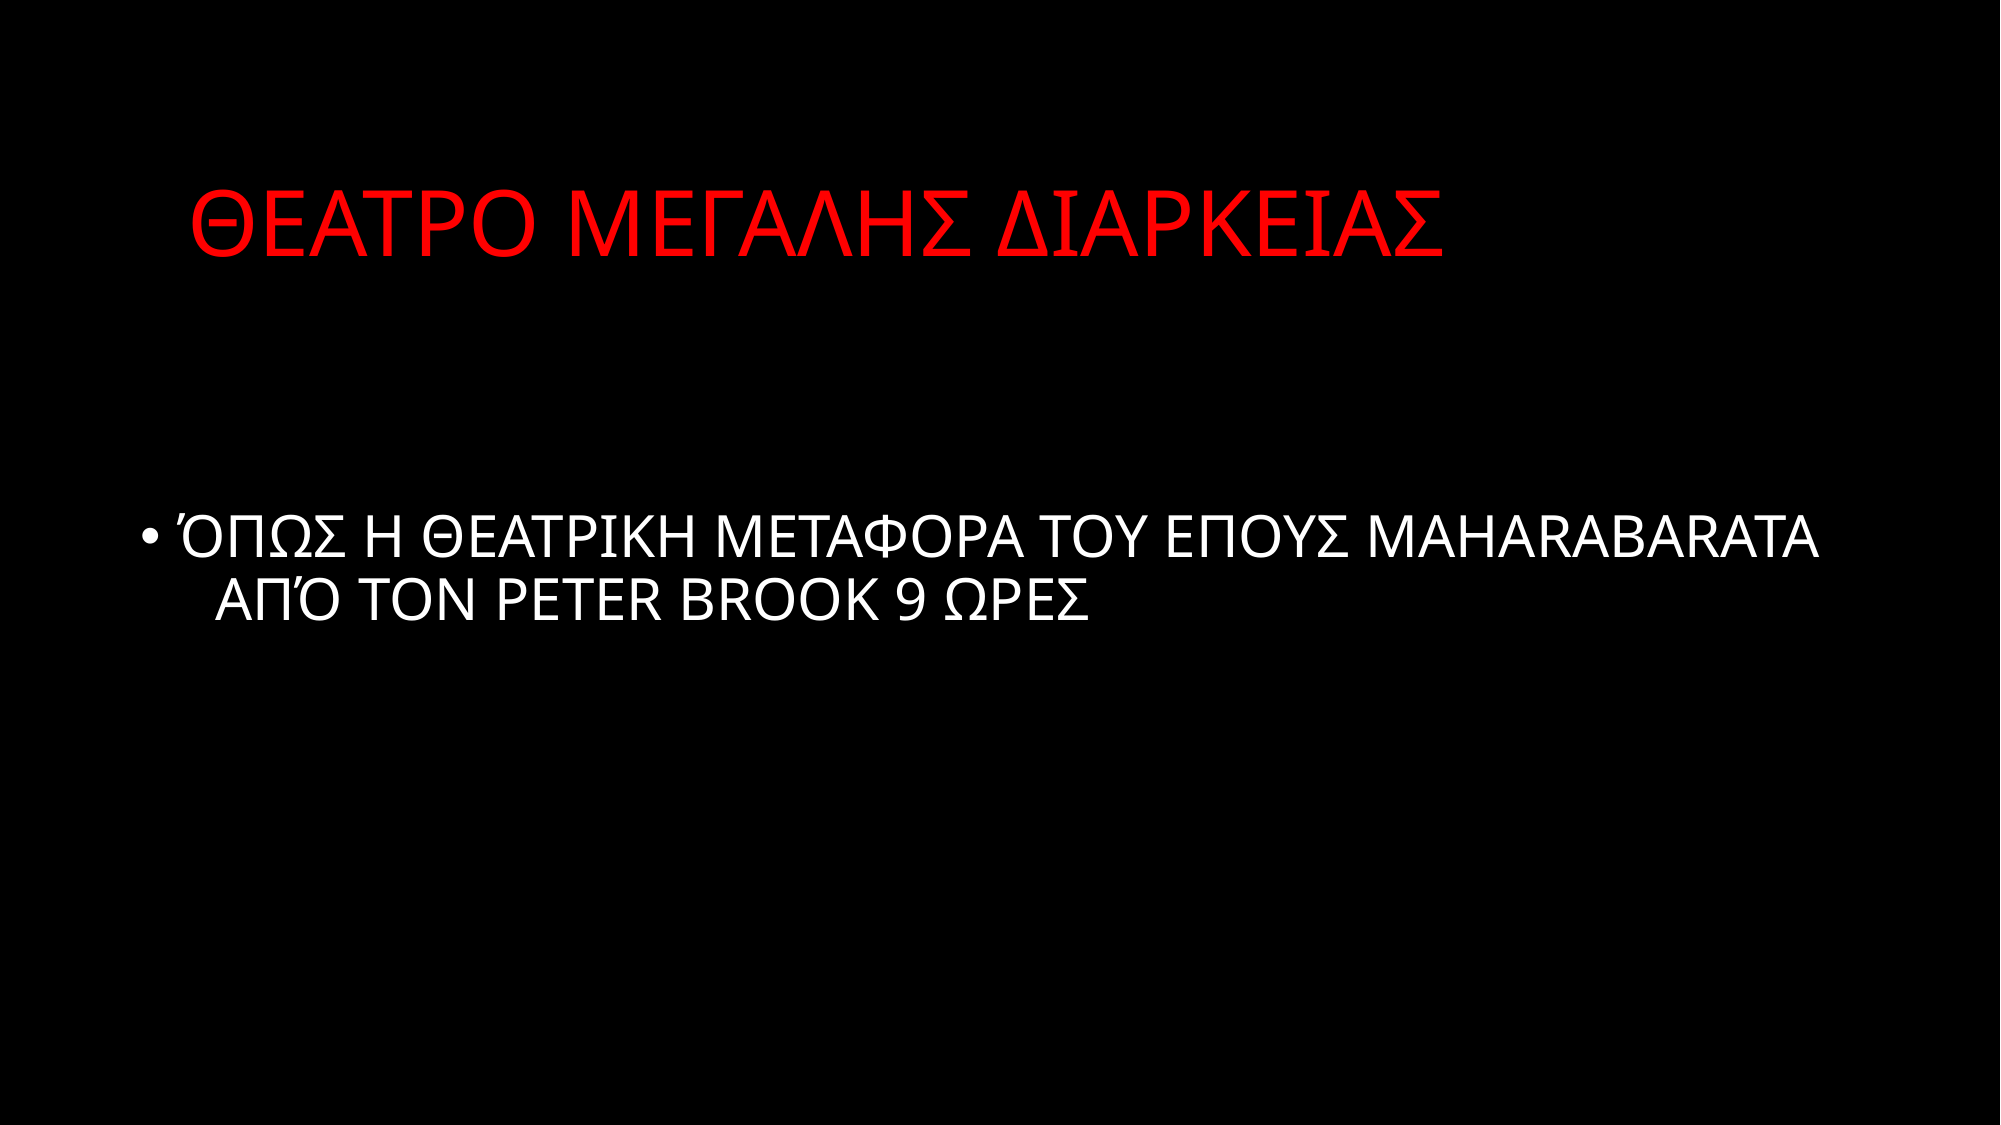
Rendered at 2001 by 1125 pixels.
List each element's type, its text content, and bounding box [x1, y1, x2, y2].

list ΌΠΩΣ Η ΘΕΑΤΡΙΚΗ ΜΕΤΑΦΟΡΑ ΤΟΥ ΕΠΟΥΣ MAHARABARATA ΑΠΌ TON PETER BROOK 9 ΩΡΕΣ [125, 500, 1876, 745]
title ΘΕΑΤΡΟ ΜΕΓΑΛΗΣ ΔΙΑΡΚΕΙΑΣ [172, 169, 1673, 300]
